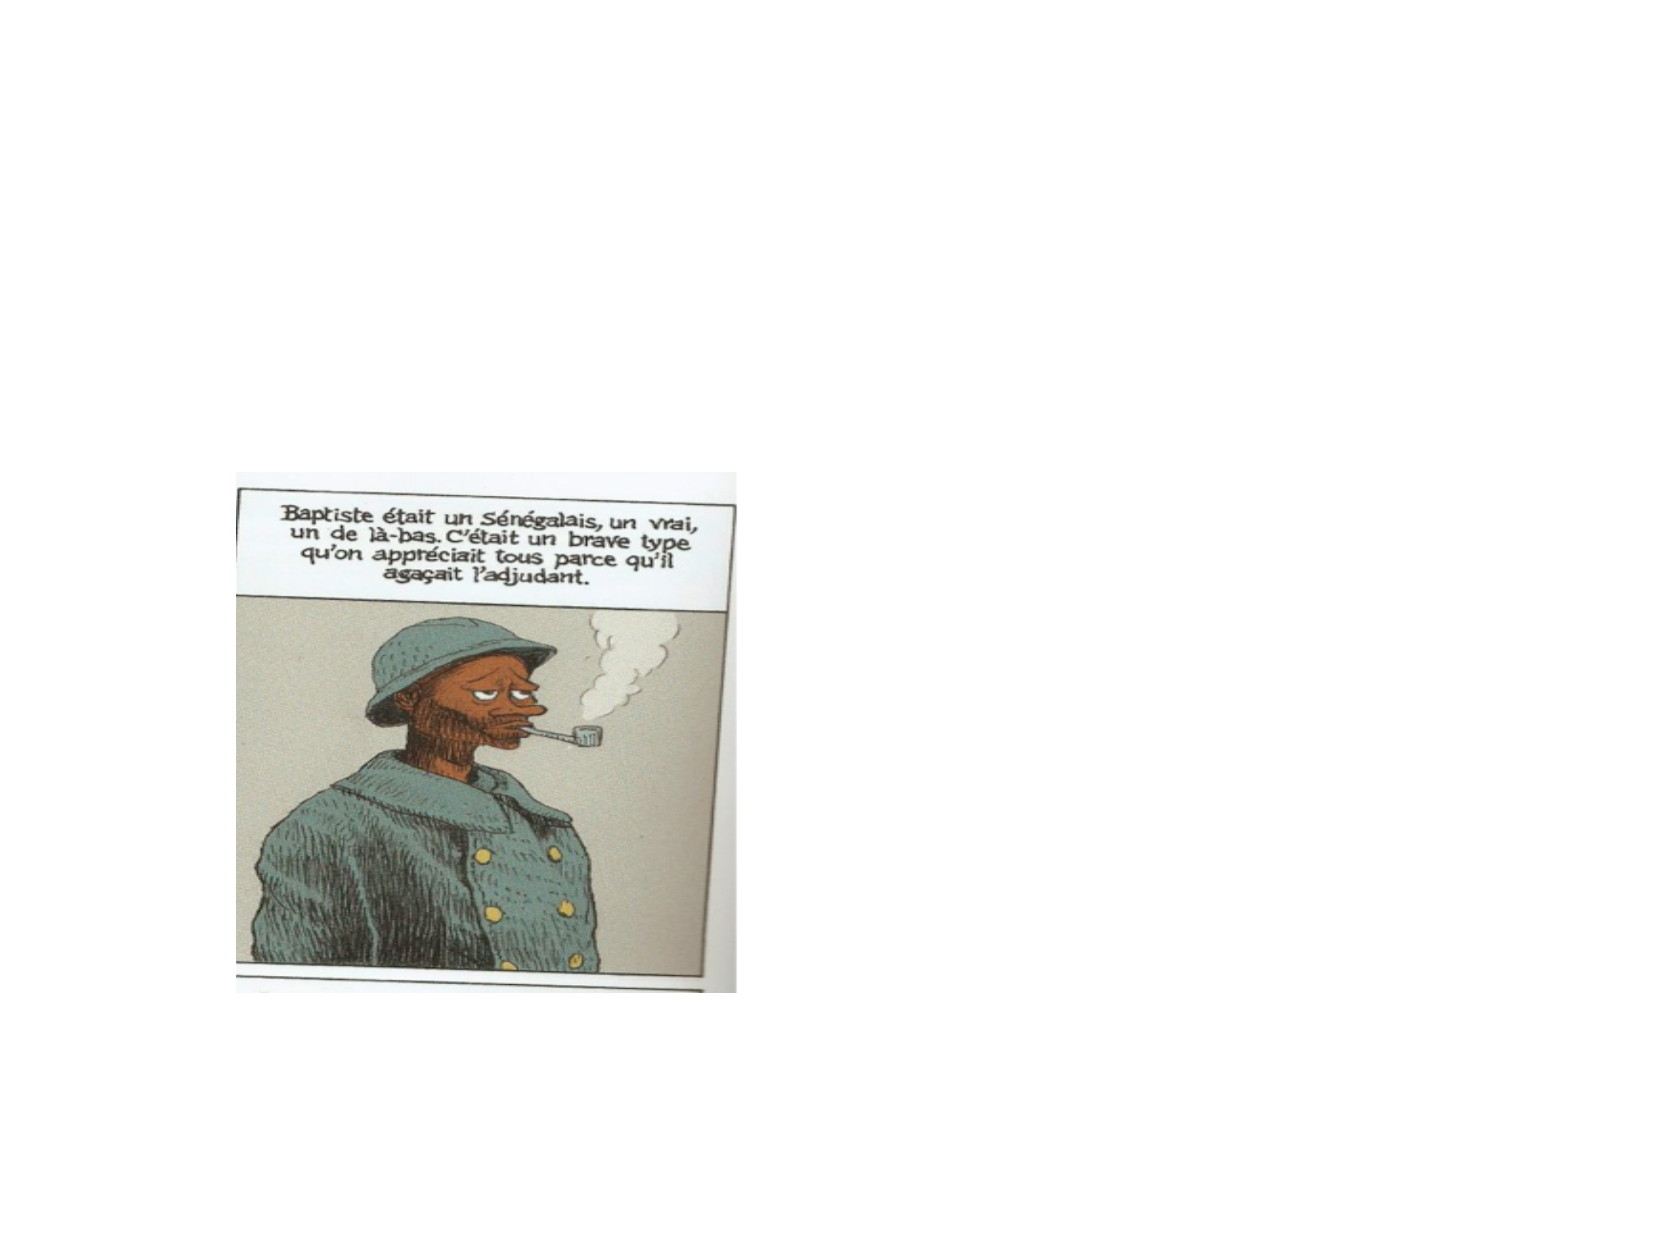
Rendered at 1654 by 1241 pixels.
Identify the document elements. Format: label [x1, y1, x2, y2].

picture [236, 472, 739, 993]
